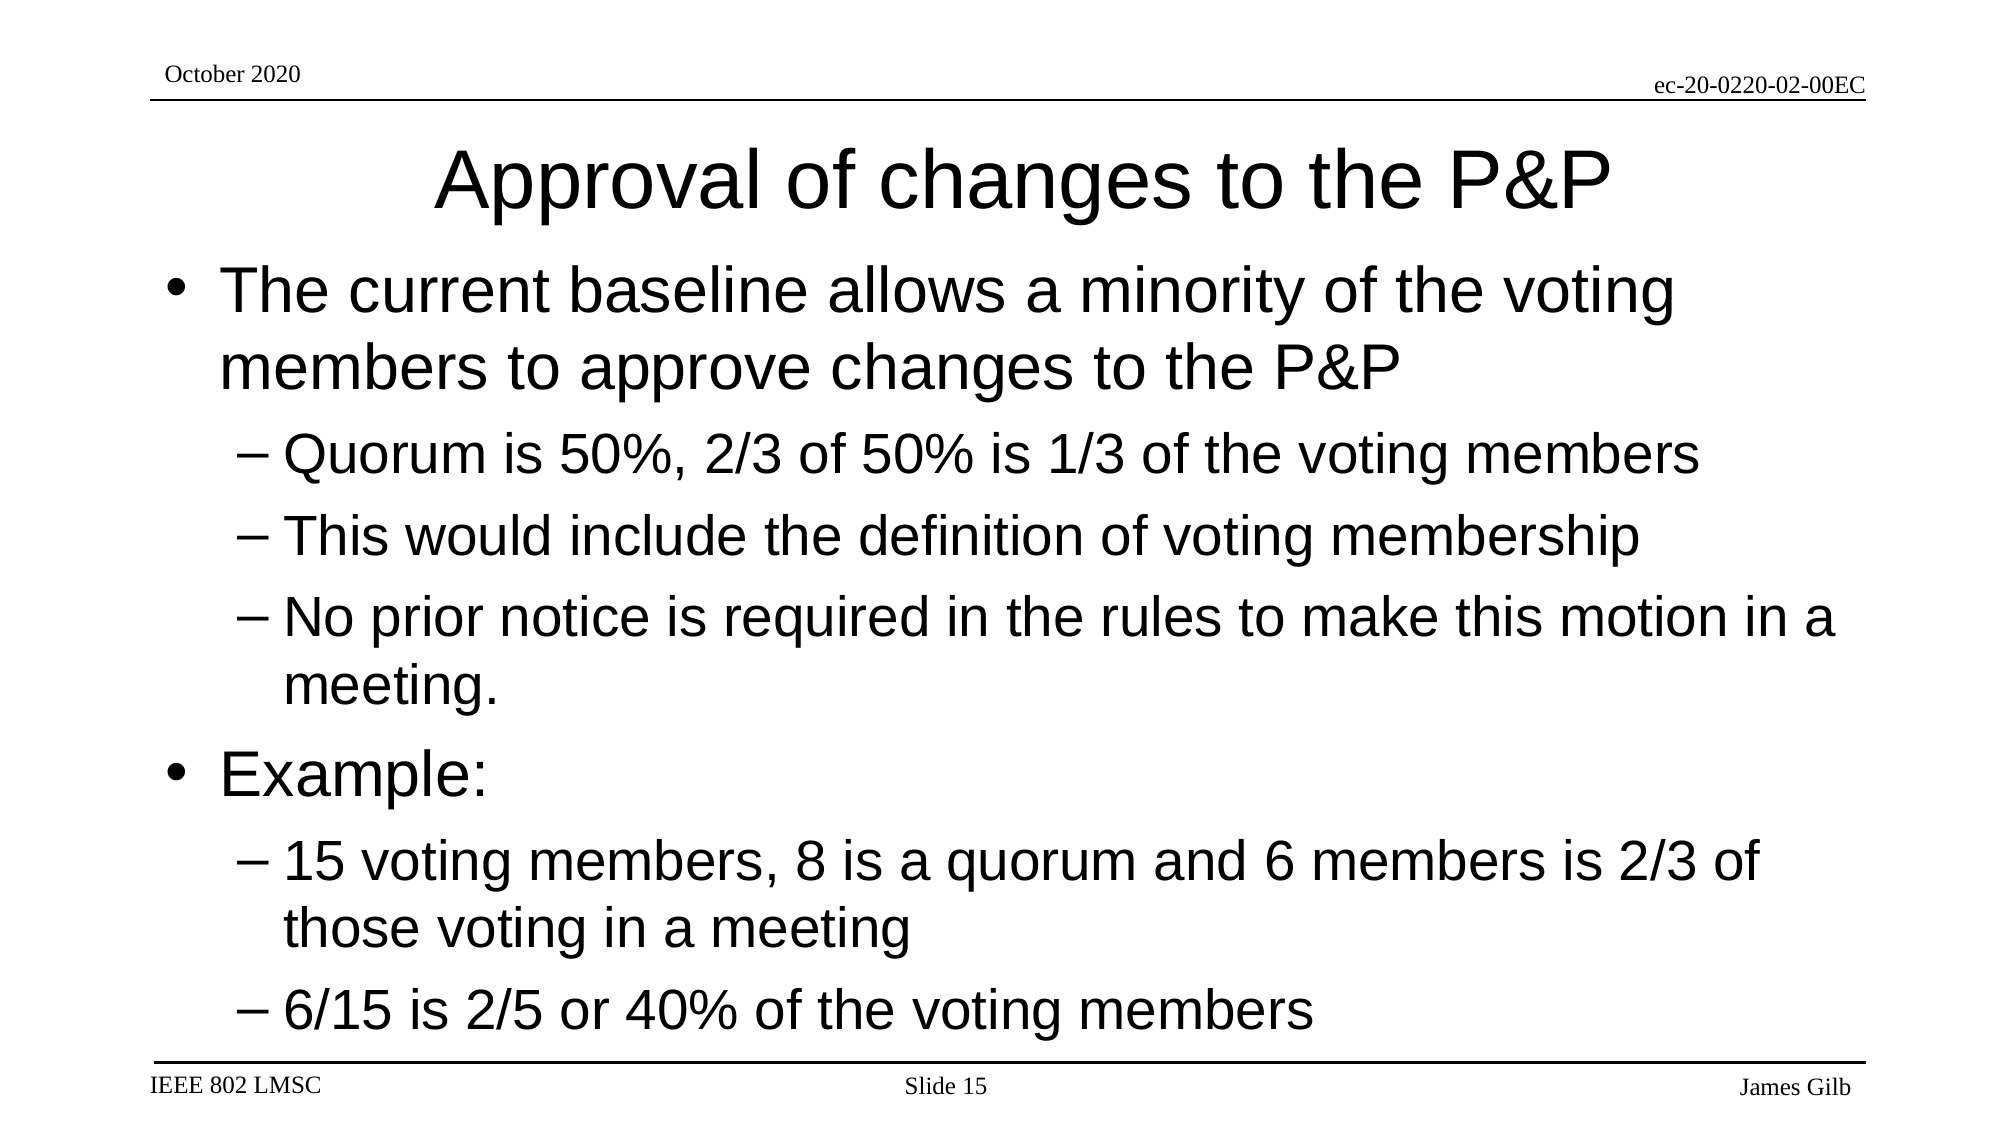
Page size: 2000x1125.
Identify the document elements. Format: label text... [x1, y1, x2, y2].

title Approval of changes to the P&P [149, 112, 1900, 238]
list The current baseline allows a minority of the voting members to approve changes to the P&P Quorum is 50%, 2/3 of 50% is 1/3 of the voting members This would include the definition of voting membership No prior notice is required in the rules to make this motion in a meeting. Example: 15 voting members, 8 is a quorum and 6 members is 2/3 of those voting in a meeting 6/15 is 2/5 or 40% of the voting members [149, 239, 1900, 1051]
